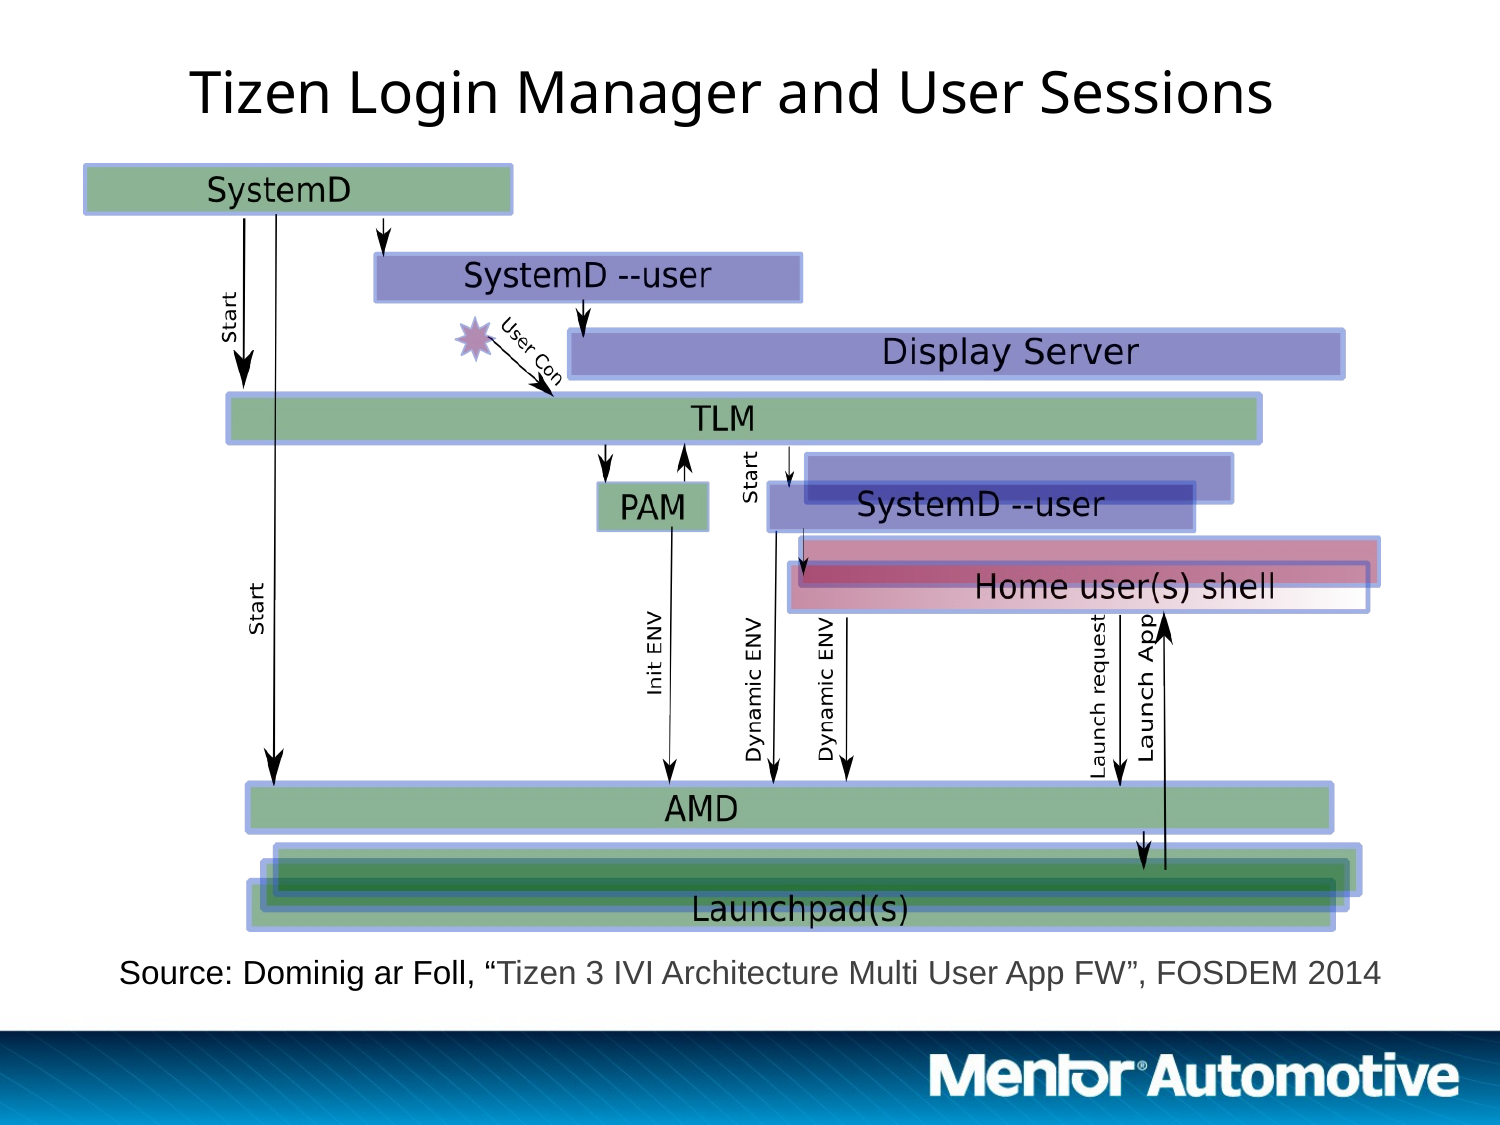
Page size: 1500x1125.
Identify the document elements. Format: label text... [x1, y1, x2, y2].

title Tizen Login Manager and User Sessions [126, 10, 1338, 163]
picture [0, 0, 1500, 1099]
picture [662, 1067, 670, 1072]
text_box Source: Dominig ar Foll, “Tizen 3 IVI Architecture Multi User App FW”, FOSDEM 2014 [104, 947, 1396, 1037]
